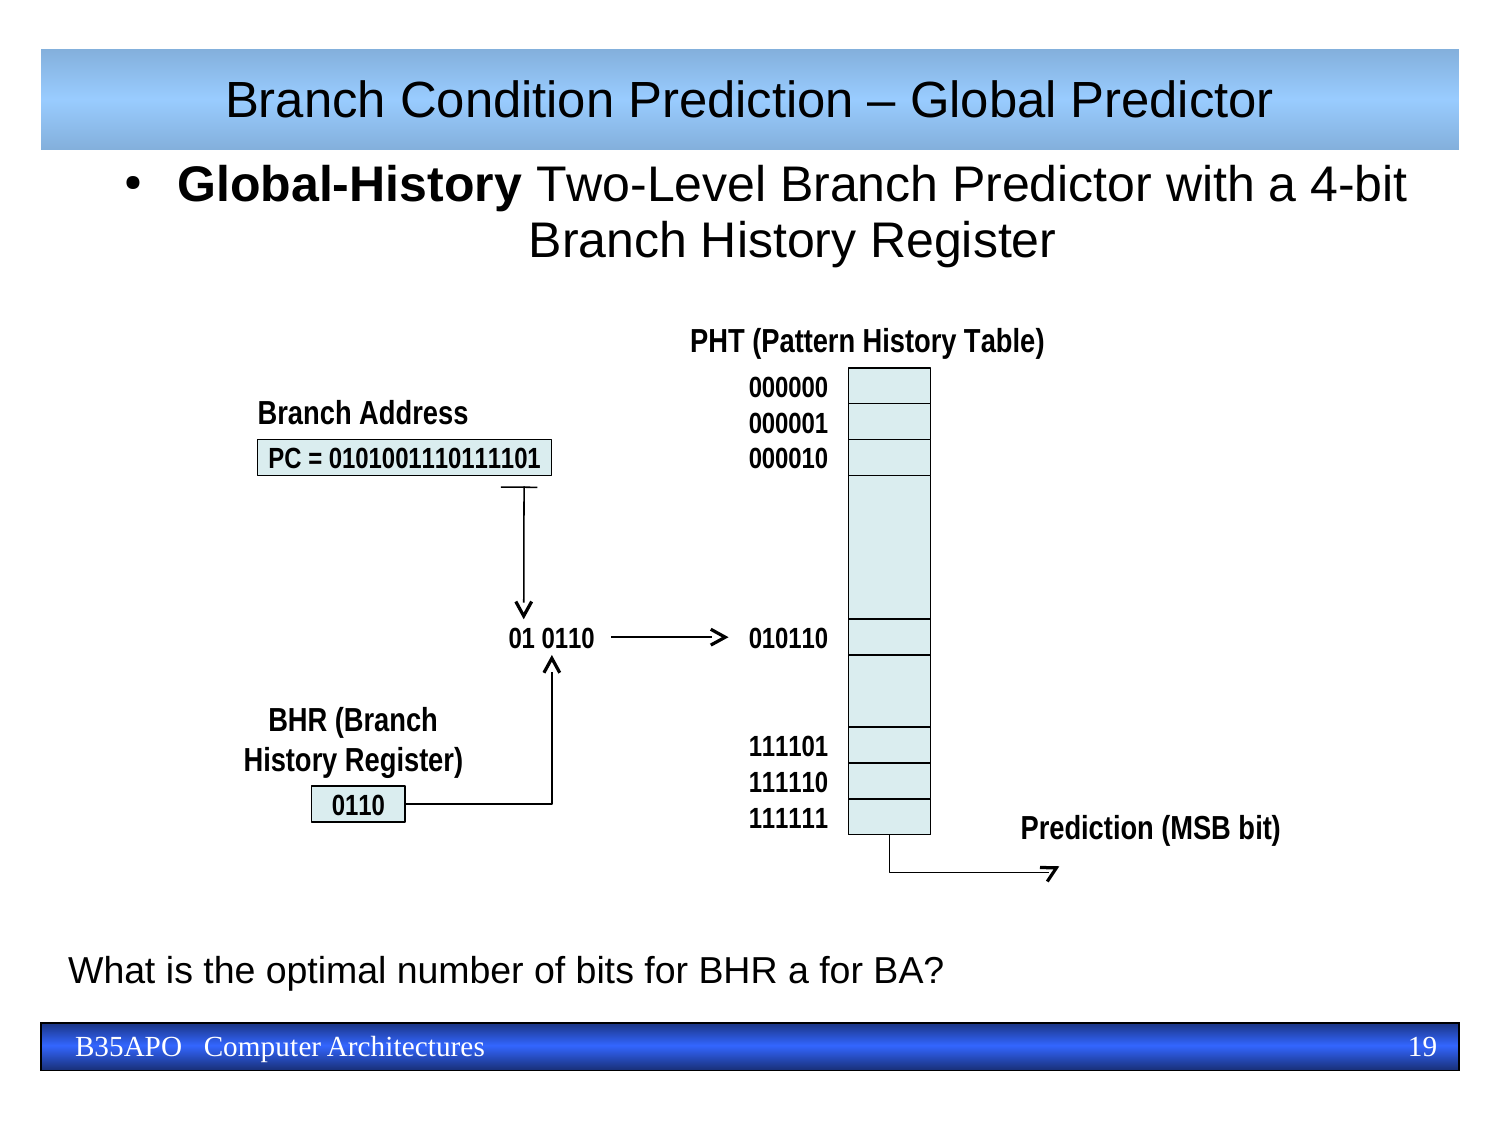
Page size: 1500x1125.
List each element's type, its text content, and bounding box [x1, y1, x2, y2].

text_box BHR (Branch History Register) [214, 690, 492, 786]
text_box 111111 [728, 799, 849, 835]
text_box 111110 [728, 763, 849, 799]
text_box Prediction (MSB bit) [1005, 798, 1297, 855]
text_box 000010 [728, 439, 849, 476]
text_box PC = 0101001110111101 [257, 439, 552, 476]
text_box [848, 368, 931, 835]
text_box What is the optimal number of bits for BHR a for BA? [53, 938, 981, 1000]
text_box Global-History Two-Level Branch Predictor with a 4-bit Branch History Register [72, 148, 1443, 1000]
text_box Branch Address [224, 383, 502, 440]
text_box 000001 [728, 403, 849, 439]
text_box 01 0110 [491, 619, 612, 655]
text_box 0110 [311, 786, 405, 823]
title Branch Condition Prediction – Global Predictor [41, 49, 1459, 150]
text_box 000000 [728, 367, 849, 403]
text_box 111101 [728, 726, 849, 763]
text_box PHT (Pattern History Table) [675, 311, 1060, 368]
text_box 010110 [728, 619, 849, 655]
